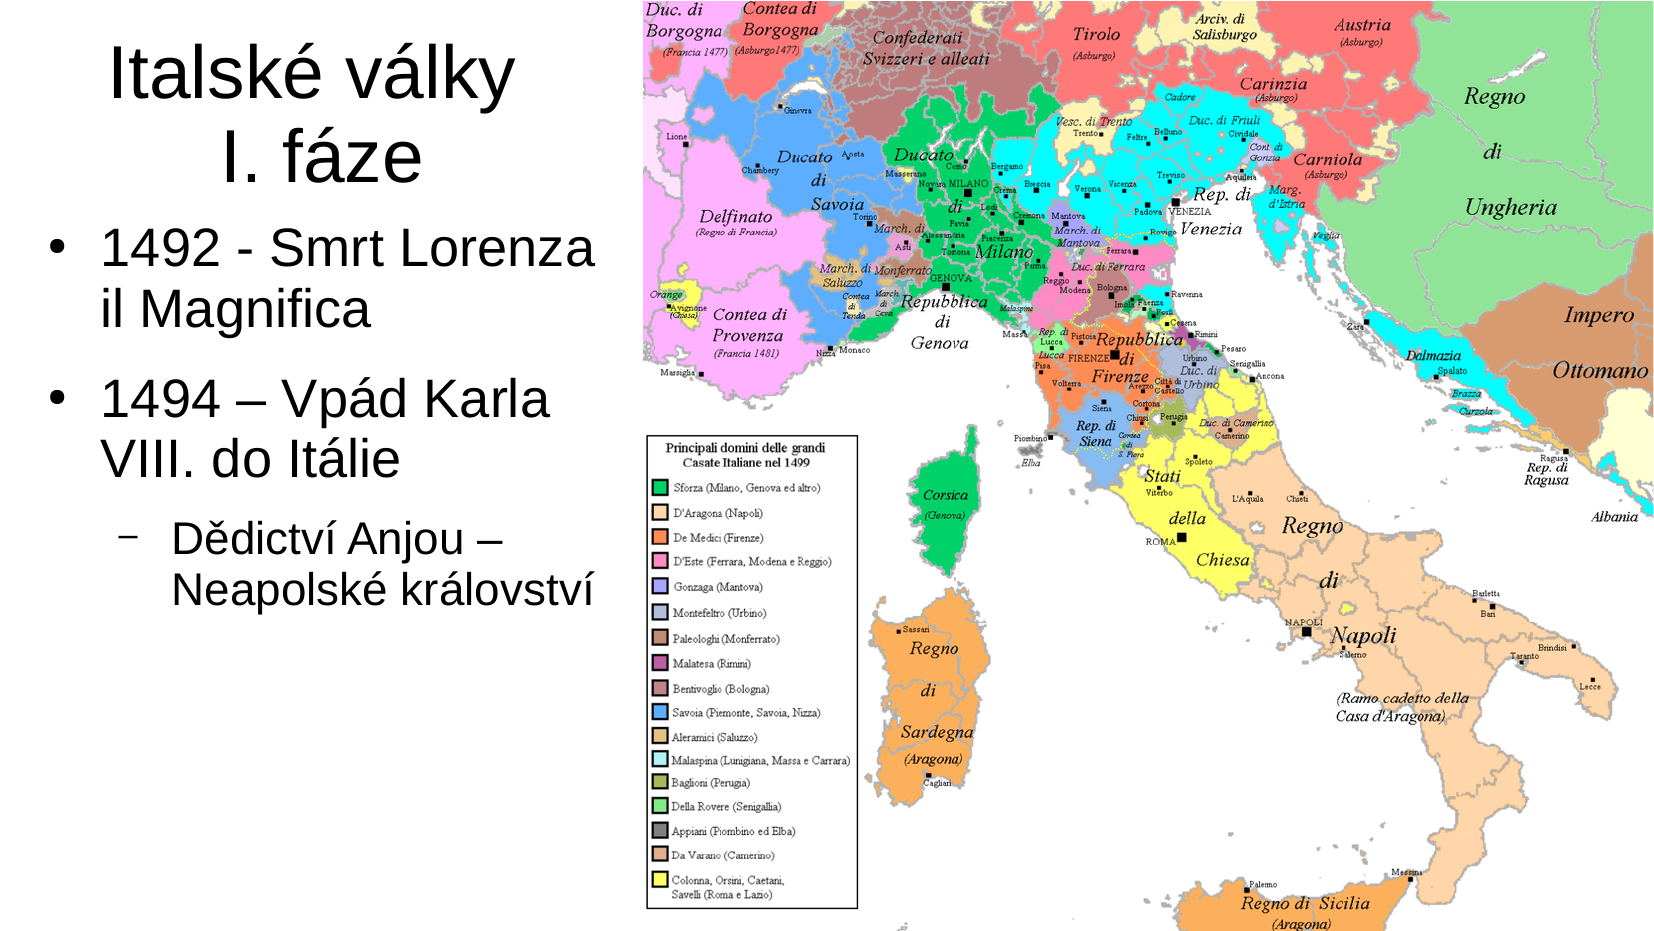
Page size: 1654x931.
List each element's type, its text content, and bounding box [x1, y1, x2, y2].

picture [643, 1, 1654, 931]
list 1492 - Smrt Lorenza il Magnifica 1494 – Vpád Karla VIII. do Itálie Dědictví Anjou – Neapolské království [30, 217, 616, 901]
title Italské války I. fáze [30, 30, 616, 199]
